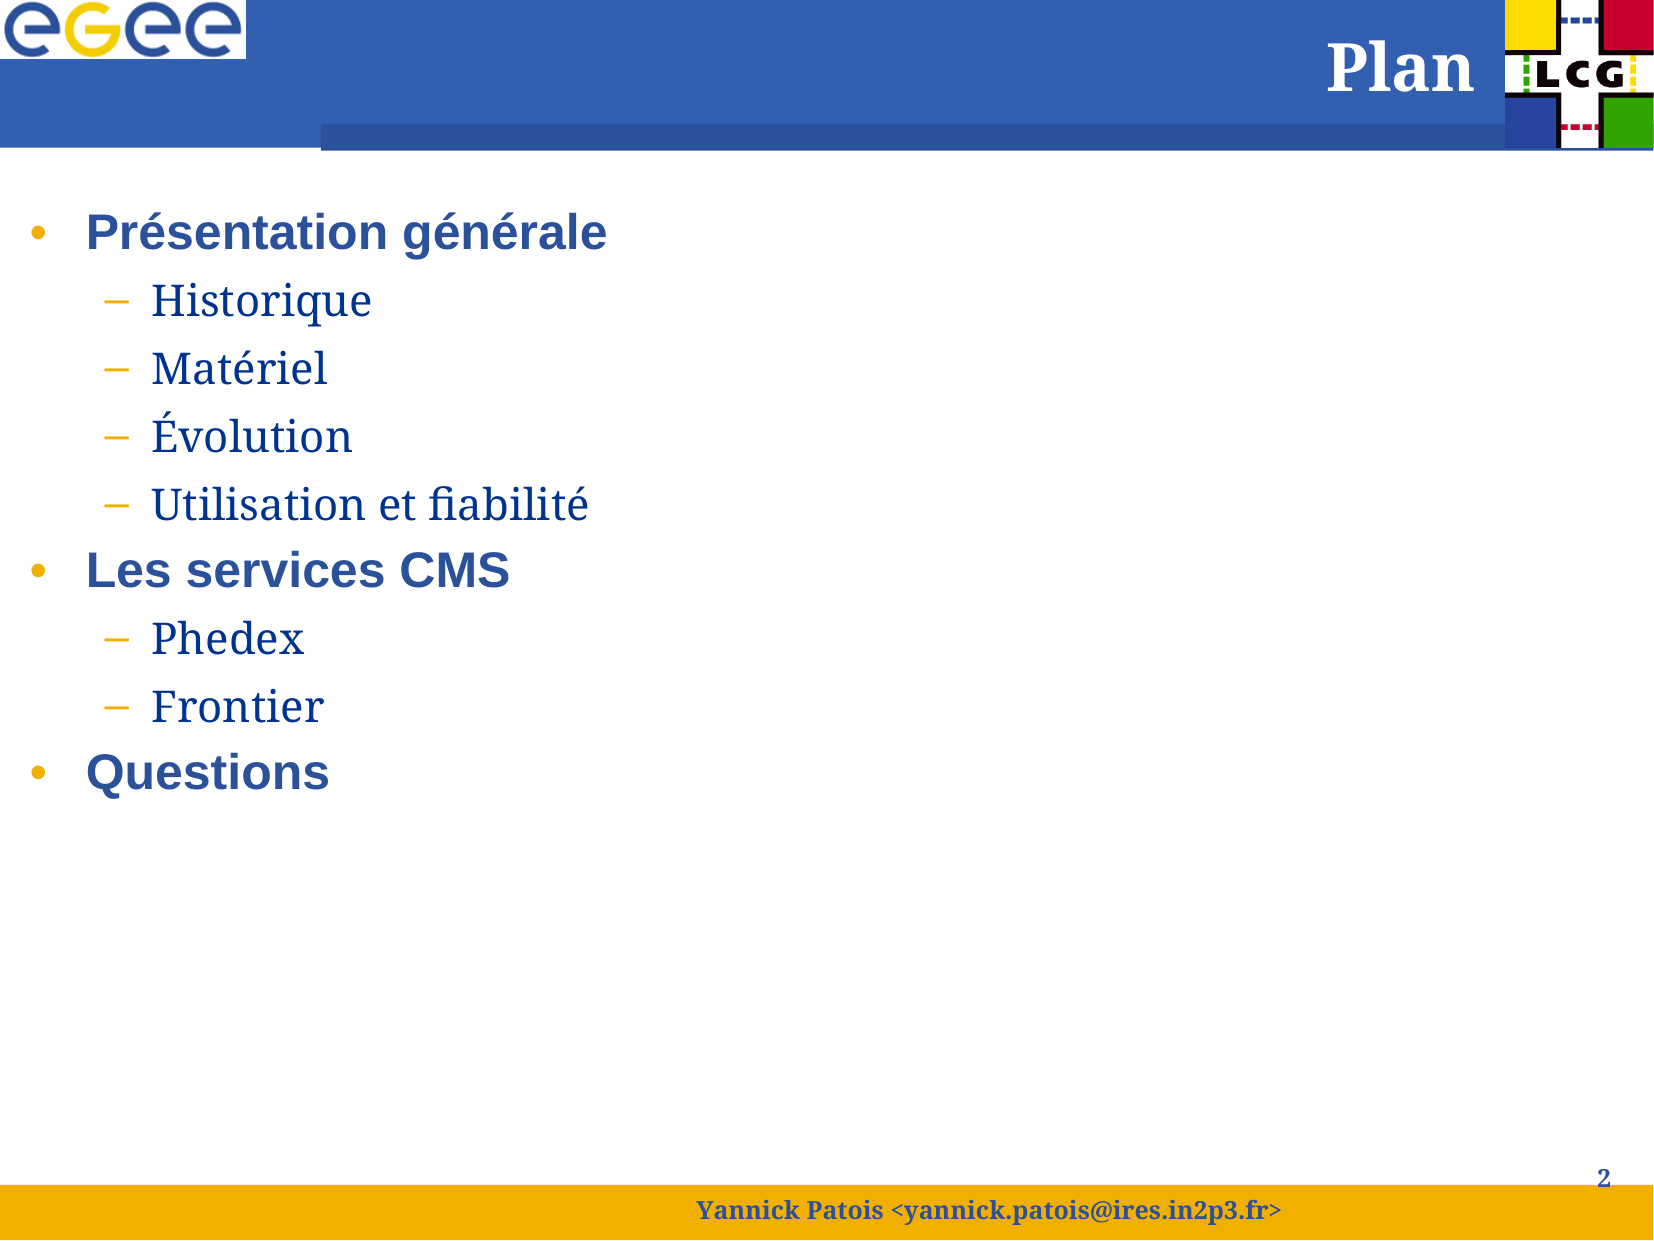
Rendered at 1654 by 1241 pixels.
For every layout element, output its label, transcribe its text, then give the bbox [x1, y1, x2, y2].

title Plan [407, 17, 1477, 113]
list Présentation générale Historique Matériel Évolution Utilisation et fiabilité Les services CMS Phedex Frontier Questions [29, 206, 1583, 1063]
picture [0, 0, 246, 59]
